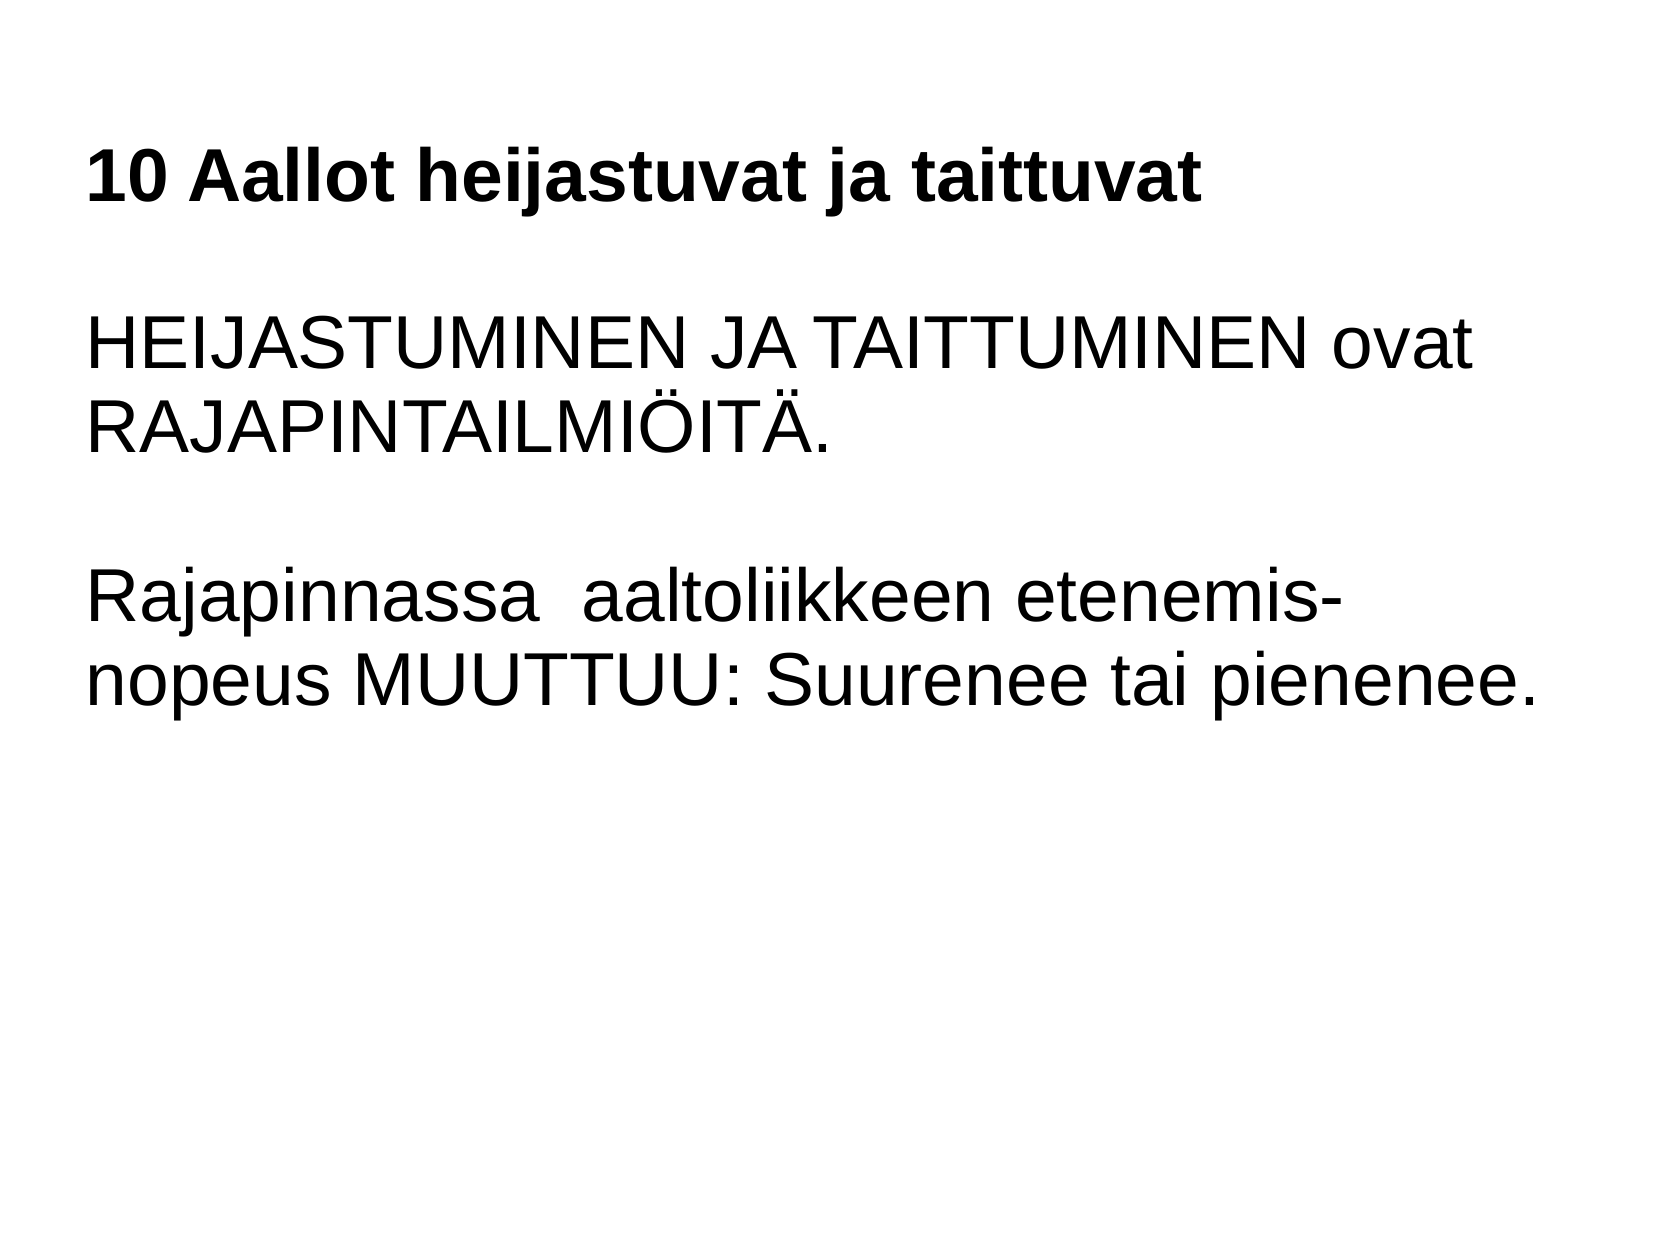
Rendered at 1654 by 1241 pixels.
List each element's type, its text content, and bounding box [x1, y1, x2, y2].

text_box 10 Aallot heijastuvat ja taittuvat HEIJASTUMINEN JA TAITTUMINEN ovat RAJAPINTAILMIÖITÄ. Rajapinnassa aaltoliikkeen etenemis-nopeus MUUTTUU: Suurenee tai pienenee. [70, 125, 1560, 981]
